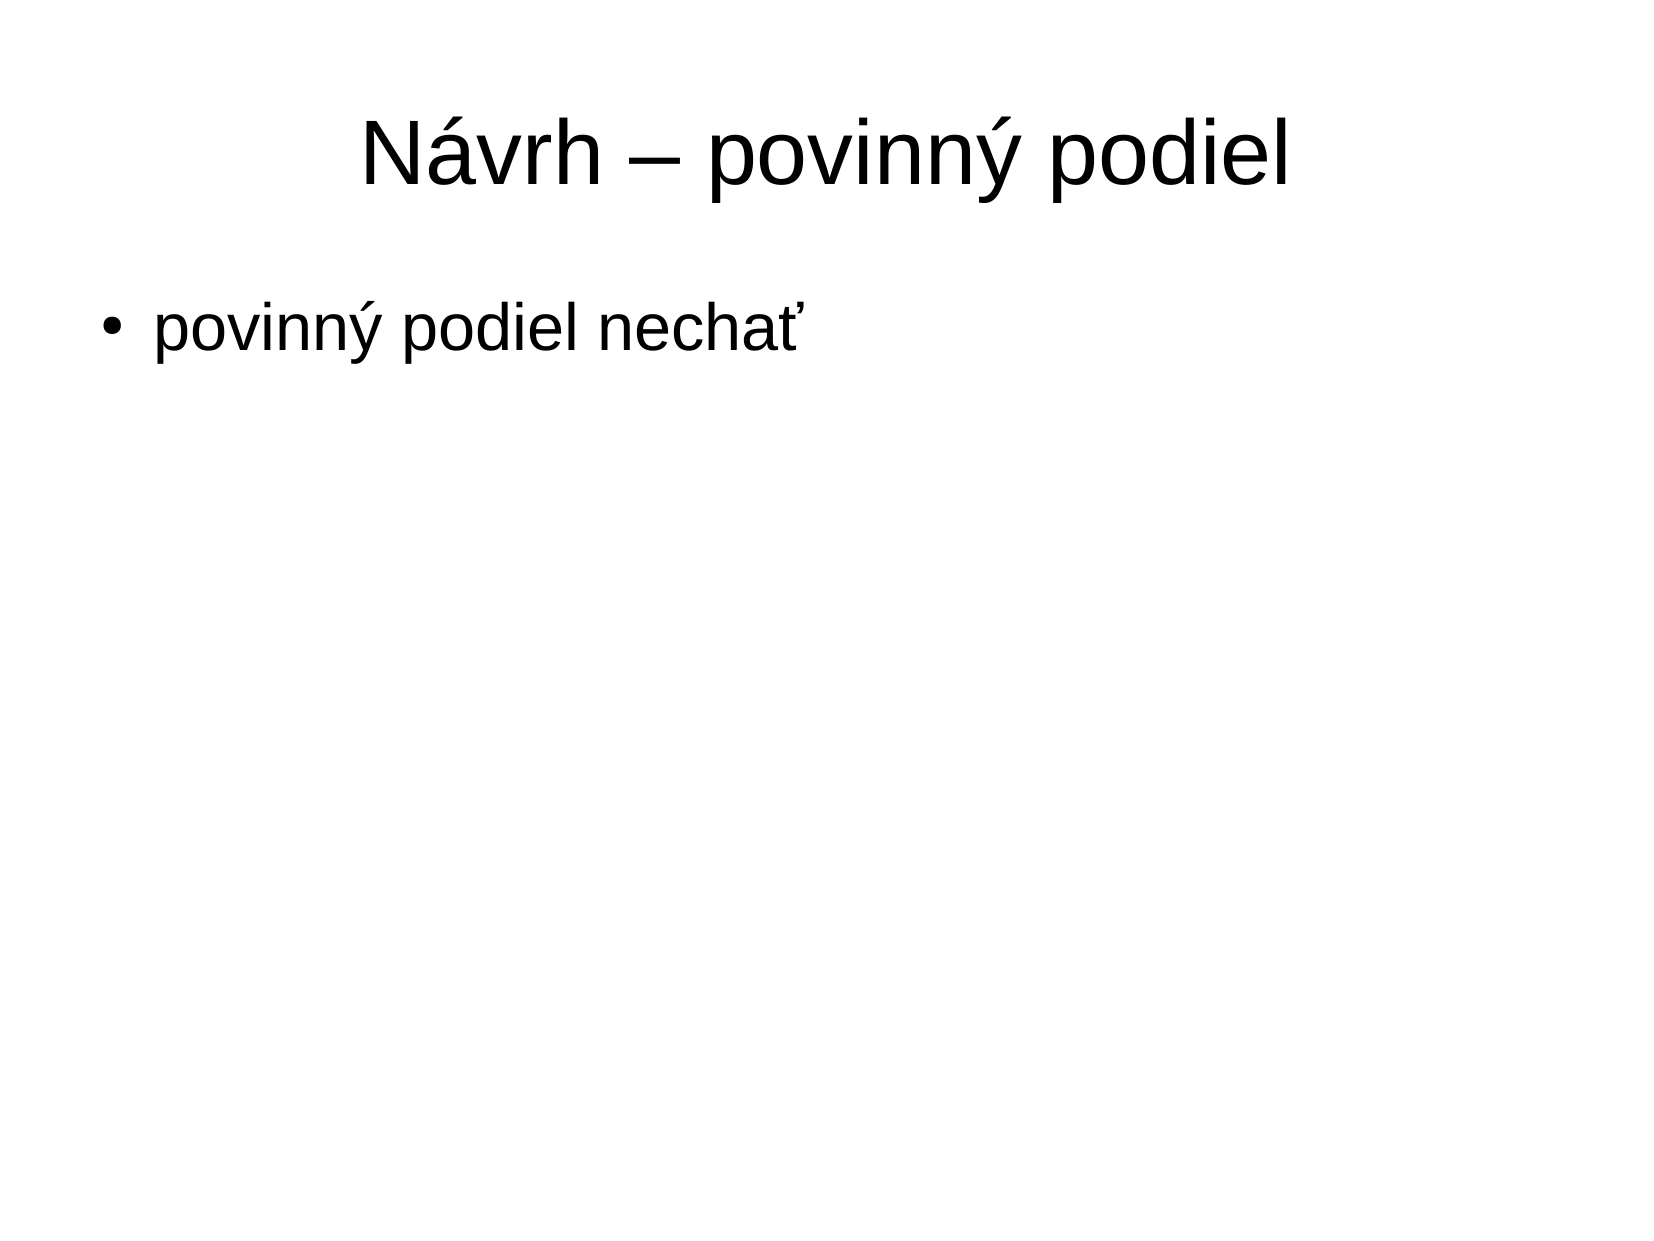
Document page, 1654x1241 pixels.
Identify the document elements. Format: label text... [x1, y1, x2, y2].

list povinný podiel nechať [82, 290, 1571, 1010]
title Návrh – povinný podiel [82, 49, 1571, 257]
